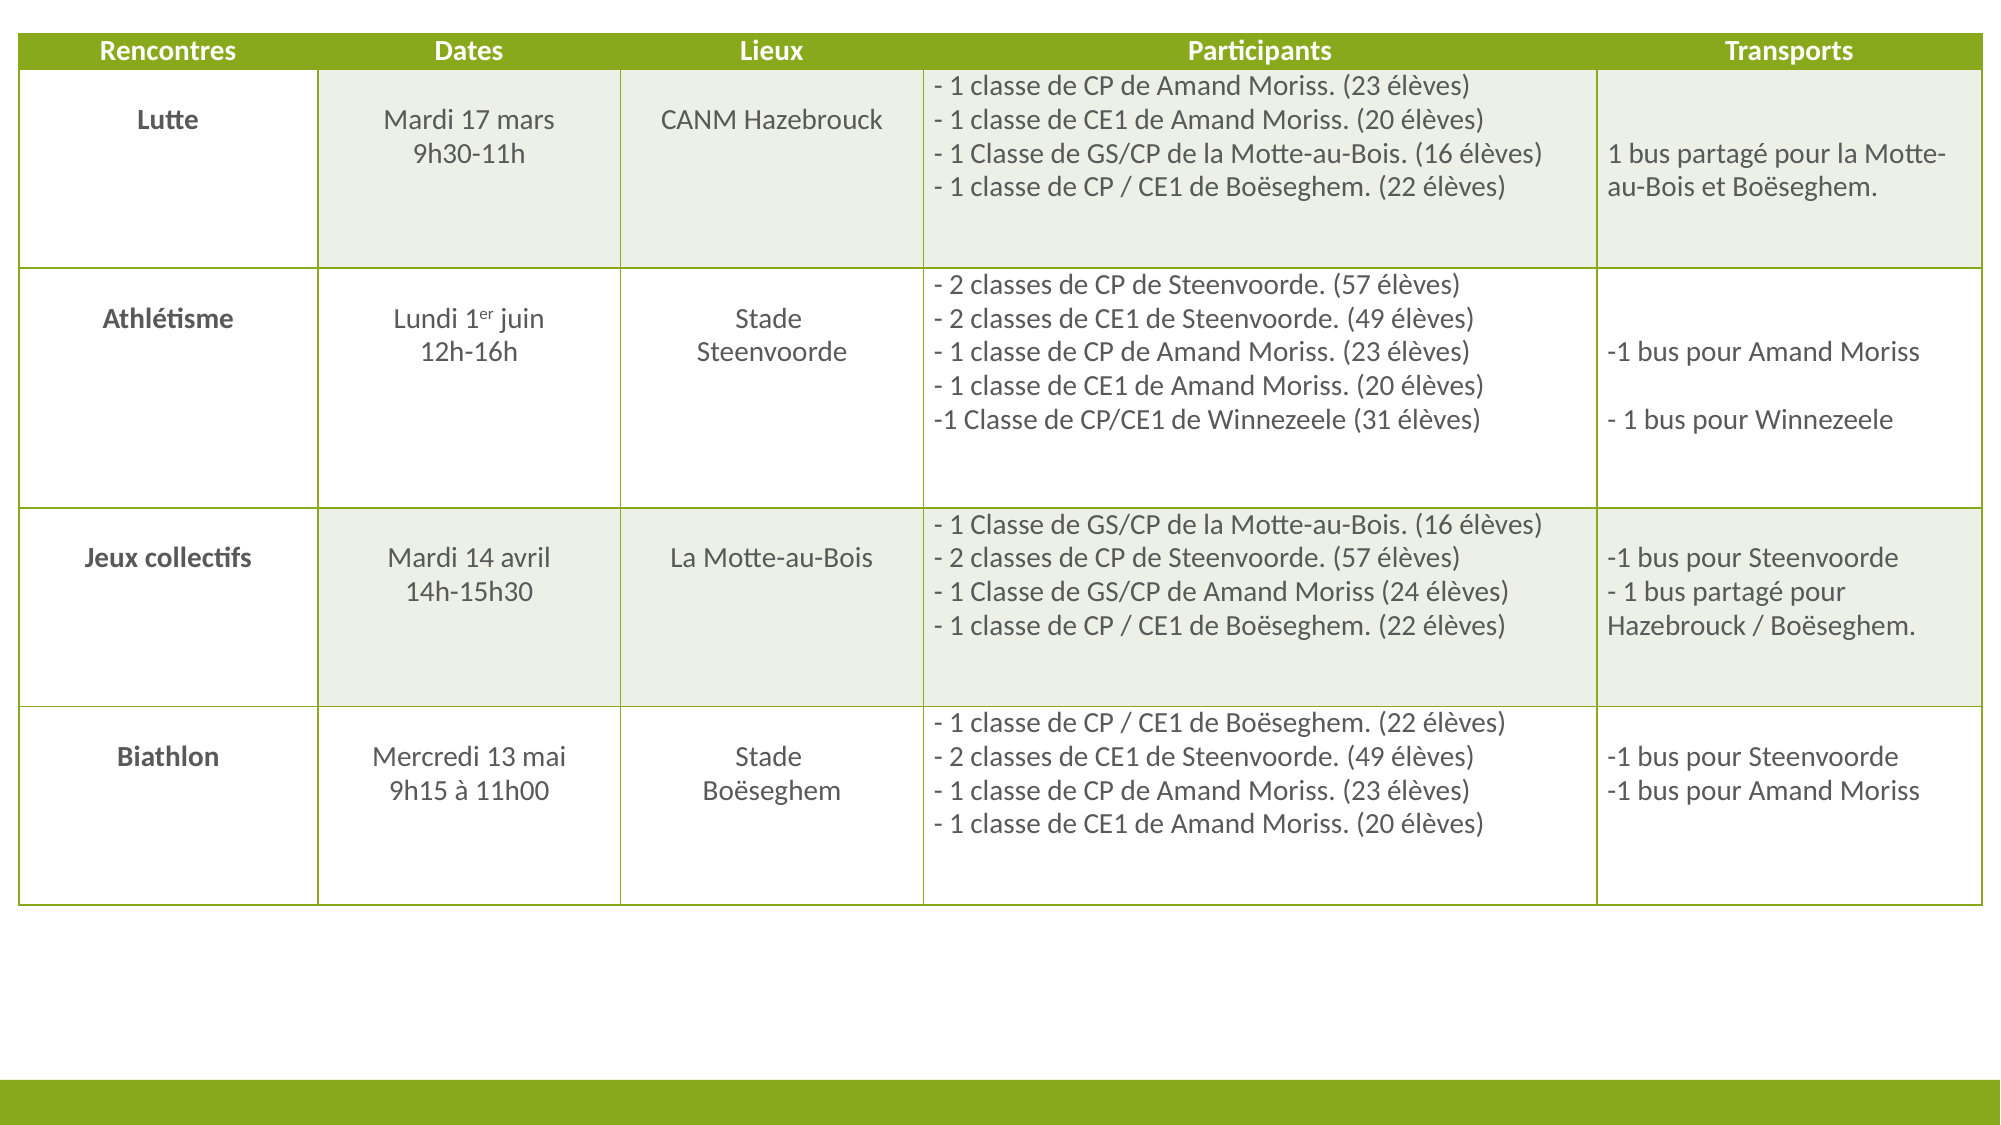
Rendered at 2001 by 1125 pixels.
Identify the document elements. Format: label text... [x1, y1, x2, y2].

table_cell - 1 Classe de GS/CP de la Motte-au-Bois. (16 élèves) - 2 classes de CP de Steenvoorde. (57 élèves) - 1 Classe de GS/CP de Amand Moriss (24 élèves) - 1 classe de CP / CE1 de Boëseghem. (22 élèves) [924, 509, 1596, 706]
table_cell - 1 classe de CP de Amand Moriss. (23 élèves) - 1 classe de CE1 de Amand Moriss. (20 élèves) - 1 Classe de GS/CP de la Motte-au-Bois. (16 élèves) - 1 classe de CP / CE1 de Boëseghem. (22 élèves) [924, 70, 1596, 267]
table_cell -1 bus pour Steenvoorde - 1 bus partagé pour Hazebrouck / Boëseghem. [1598, 509, 1981, 706]
table_cell La Motte-au-Bois [621, 509, 923, 706]
table_cell Mercredi 13 mai 9h15 à 11h00 [319, 707, 620, 904]
table_cell 1 bus partagé pour la Motte-au-Bois et Boëseghem. [1598, 70, 1981, 267]
table_cell - 2 classes de CP de Steenvoorde. (57 élèves) - 2 classes de CE1 de Steenvoorde. (49 élèves) - 1 classe de CP de Amand Moriss. (23 élèves) - 1 classe de CE1 de Amand Moriss. (20 élèves) -1 Classe de CP/CE1 de Winnezeele (31 élèves) [924, 269, 1596, 507]
table_header Lieux [621, 35, 923, 68]
table_cell - 1 classe de CP / CE1 de Boëseghem. (22 élèves) - 2 classes de CE1 de Steenvoorde. (49 élèves) - 1 classe de CP de Amand Moriss. (23 élèves) - 1 classe de CE1 de Amand Moriss. (20 élèves) [924, 707, 1596, 904]
table_cell Lundi 1er juin 12h-16h [319, 269, 620, 507]
table_cell -1 bus pour Steenvoorde -1 bus pour Amand Moriss [1598, 707, 1981, 904]
table_cell CANM Hazebrouck [621, 70, 923, 267]
table_header Participants [924, 35, 1596, 68]
table_cell -1 bus pour Amand Moriss - 1 bus pour Winnezeele [1598, 269, 1981, 507]
table_header Transports [1598, 35, 1981, 68]
table_cell Biathlon [20, 707, 317, 904]
table_cell Stade Boëseghem [621, 707, 923, 904]
table_header Dates [319, 35, 620, 68]
table_cell Lutte [20, 70, 317, 267]
table_cell Mardi 14 avril 14h-15h30 [319, 509, 620, 706]
table_cell Athlétisme [20, 269, 317, 507]
table_cell Stade Steenvoorde [621, 269, 923, 507]
table_header Rencontres [20, 35, 317, 68]
table_cell Mardi 17 mars 9h30-11h [319, 70, 620, 267]
table_cell Jeux collectifs [20, 509, 317, 706]
